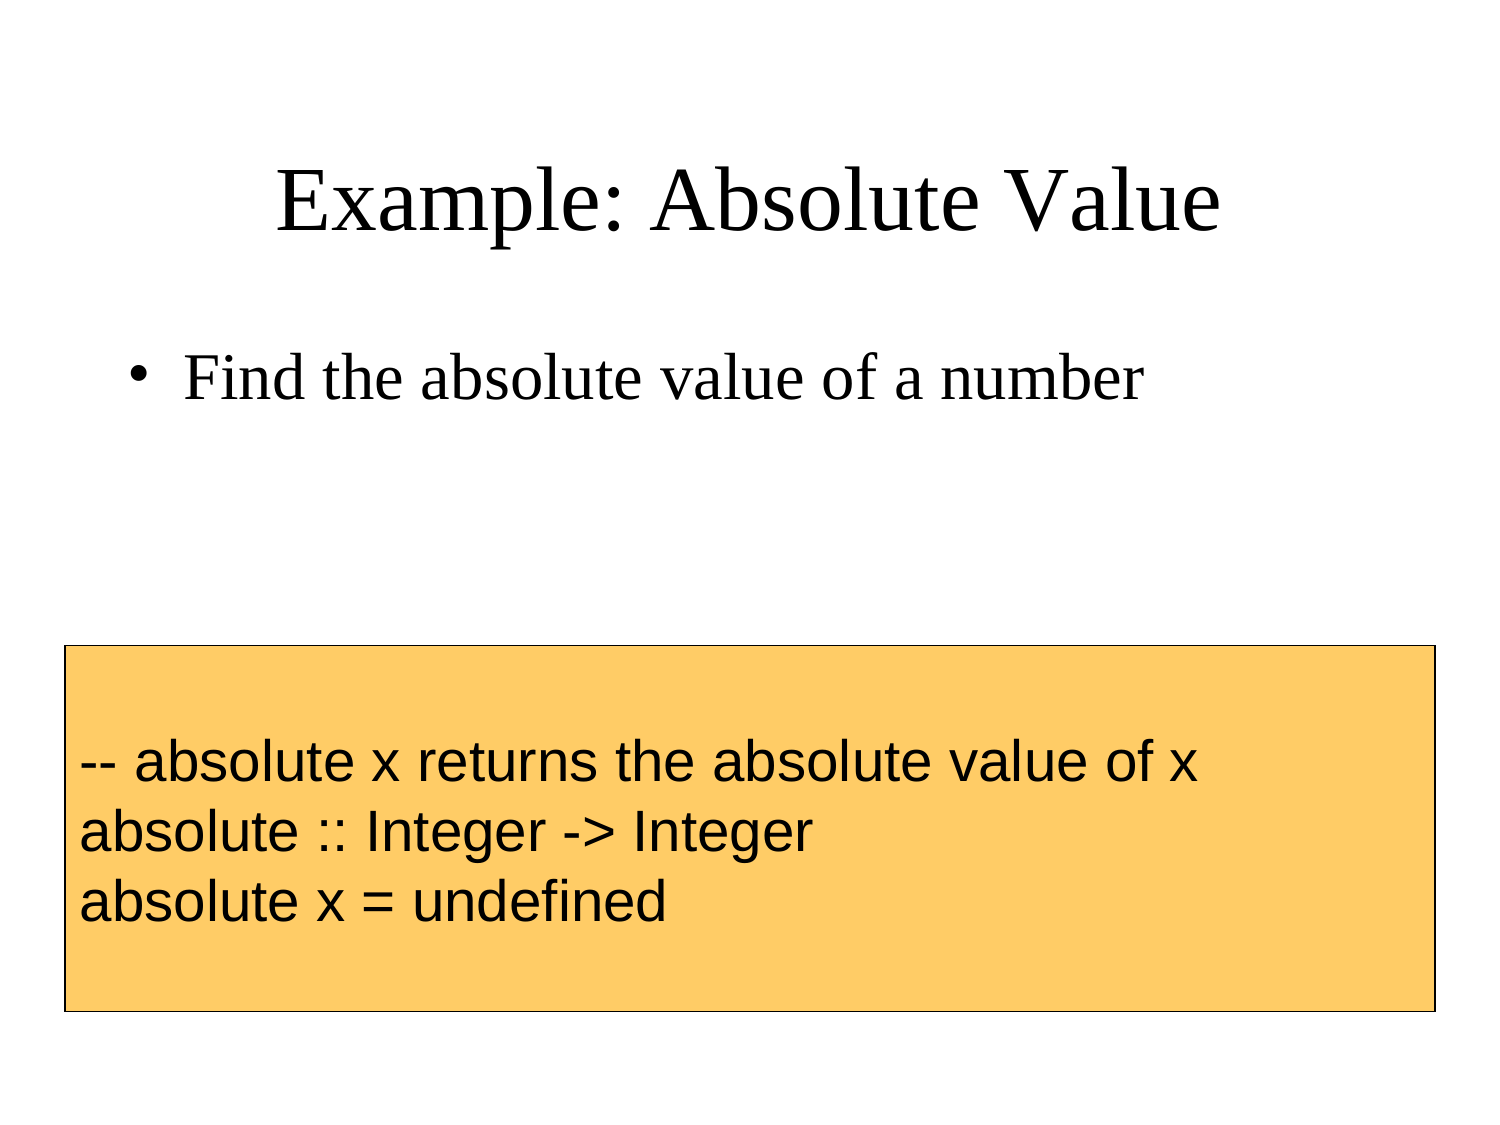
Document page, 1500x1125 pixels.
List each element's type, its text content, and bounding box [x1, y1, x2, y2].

title Example: Absolute Value [112, 99, 1388, 288]
text_box -- absolute x returns the absolute value of x absolute :: Integer -> Integer absolute x = undefined [64, 645, 1436, 1012]
list Find the absolute value of a number [112, 324, 1388, 645]
